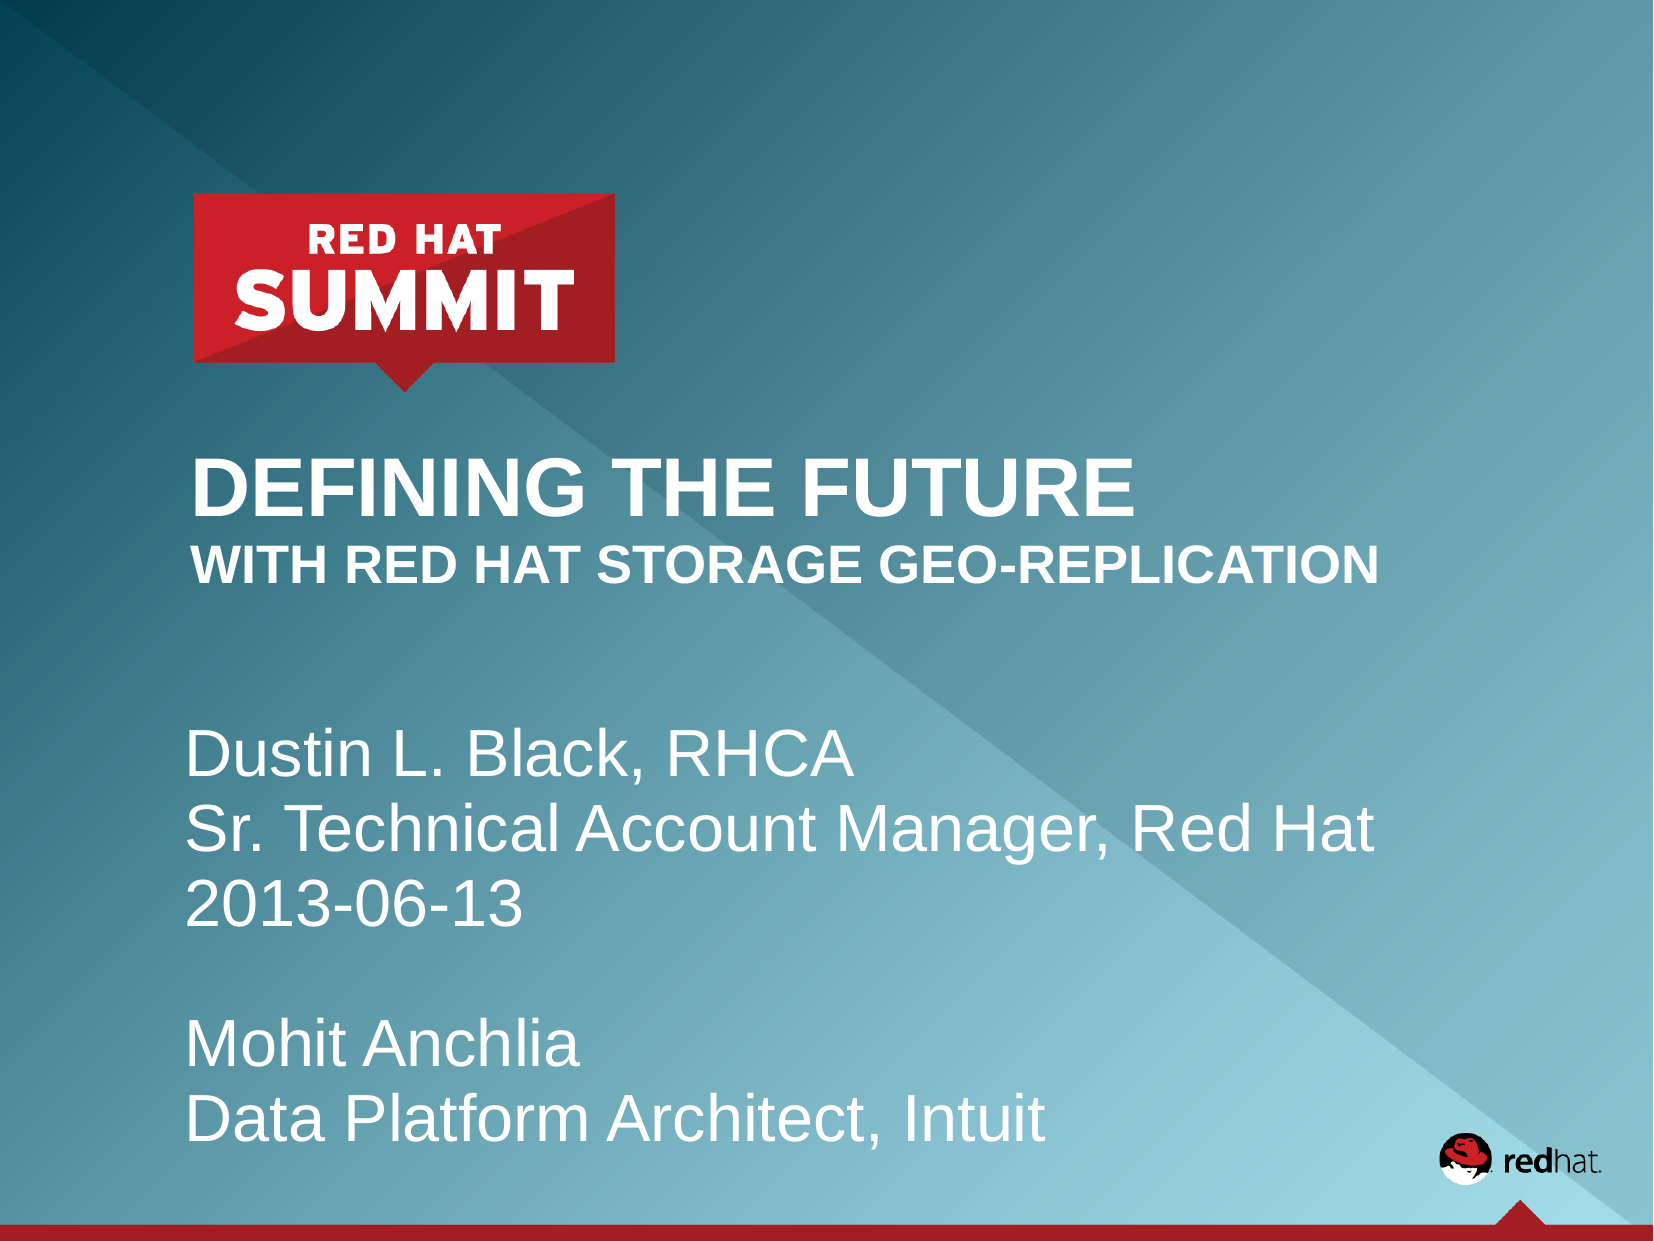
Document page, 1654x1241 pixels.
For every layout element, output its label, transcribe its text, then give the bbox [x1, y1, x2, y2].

text_box Dustin L. Black, RHCA Sr. Technical Account Manager, Red Hat 2013-06-13 [169, 671, 1411, 911]
text_box DEFINING THE FUTURE WITH RED HAT STORAGE GEO-REPLICATION [175, 433, 1425, 610]
picture [0, 0, 1654, 1241]
text_box Mohit Anchlia Data Platform Architect, Intuit [169, 961, 1411, 1201]
